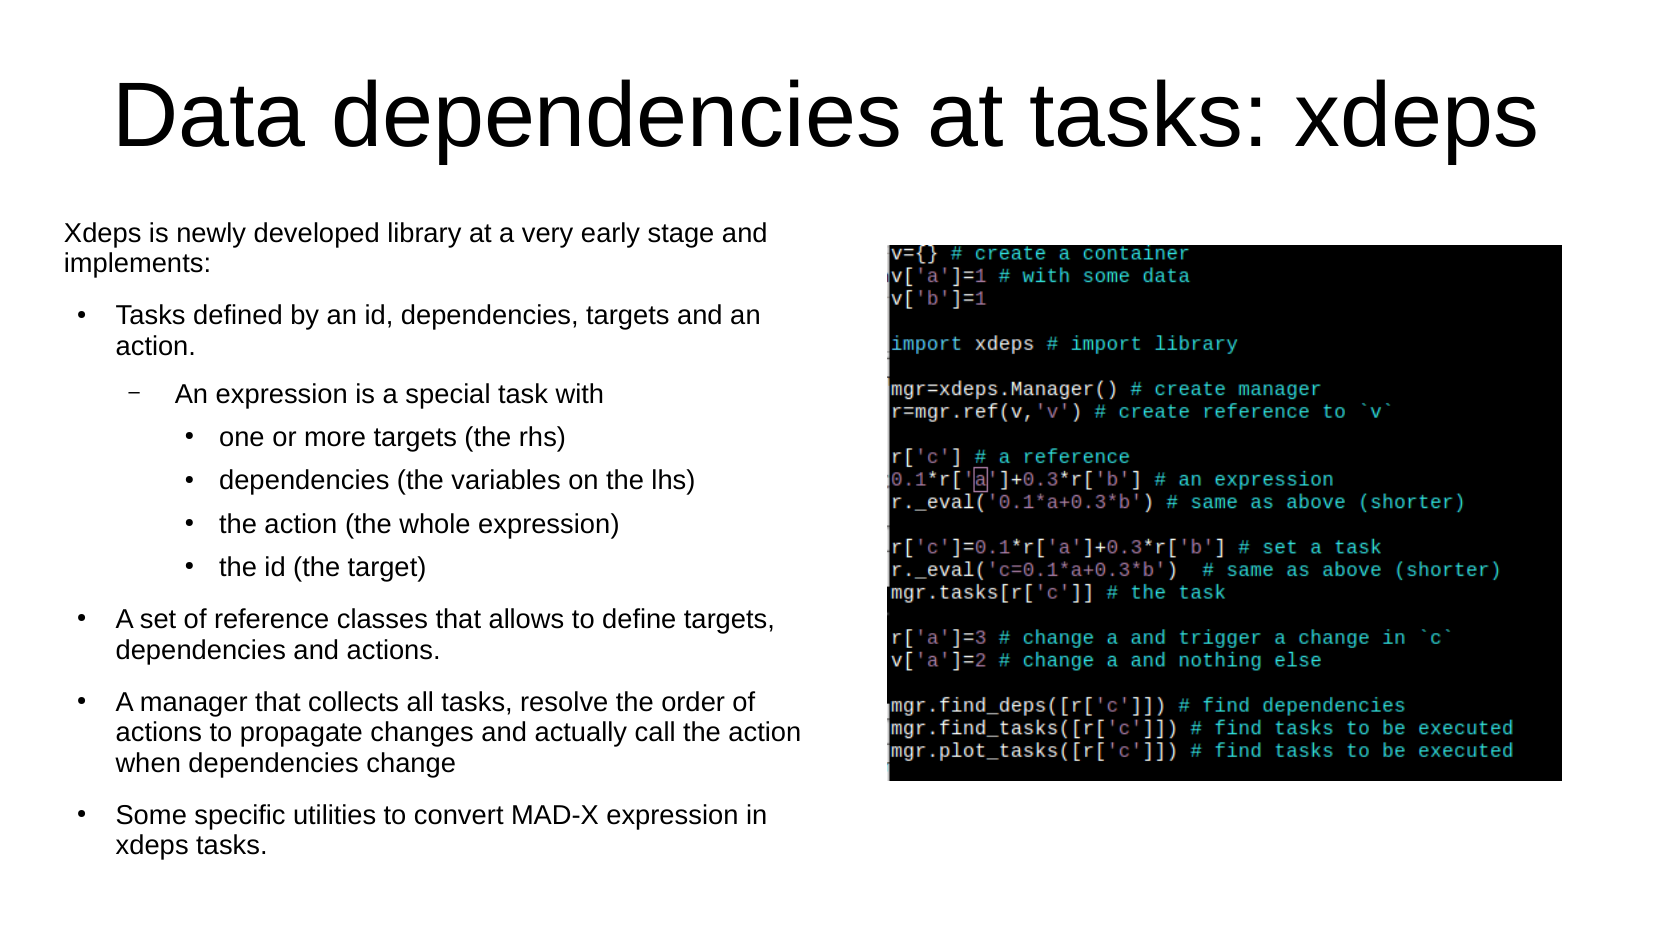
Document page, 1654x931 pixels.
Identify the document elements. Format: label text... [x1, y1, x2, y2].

list Xdeps is newly developed library at a very early stage and implements: Tasks defined by an id, dependencies, targets and an action. An expression is a special task with one or more targets (the rhs) dependencies (the variables on the lhs) the action (the whole expression) the id (the target) A set of reference classes that allows to define targets, dependencies and actions. A manager that collects all tasks, resolve the order of actions to propagate changes and actually call the action when dependencies change Some specific utilities to convert MAD-X expression in xdeps tasks. [63, 217, 821, 862]
title Data dependencies at tasks: xdeps [82, 37, 1571, 193]
picture [887, 245, 1562, 781]
